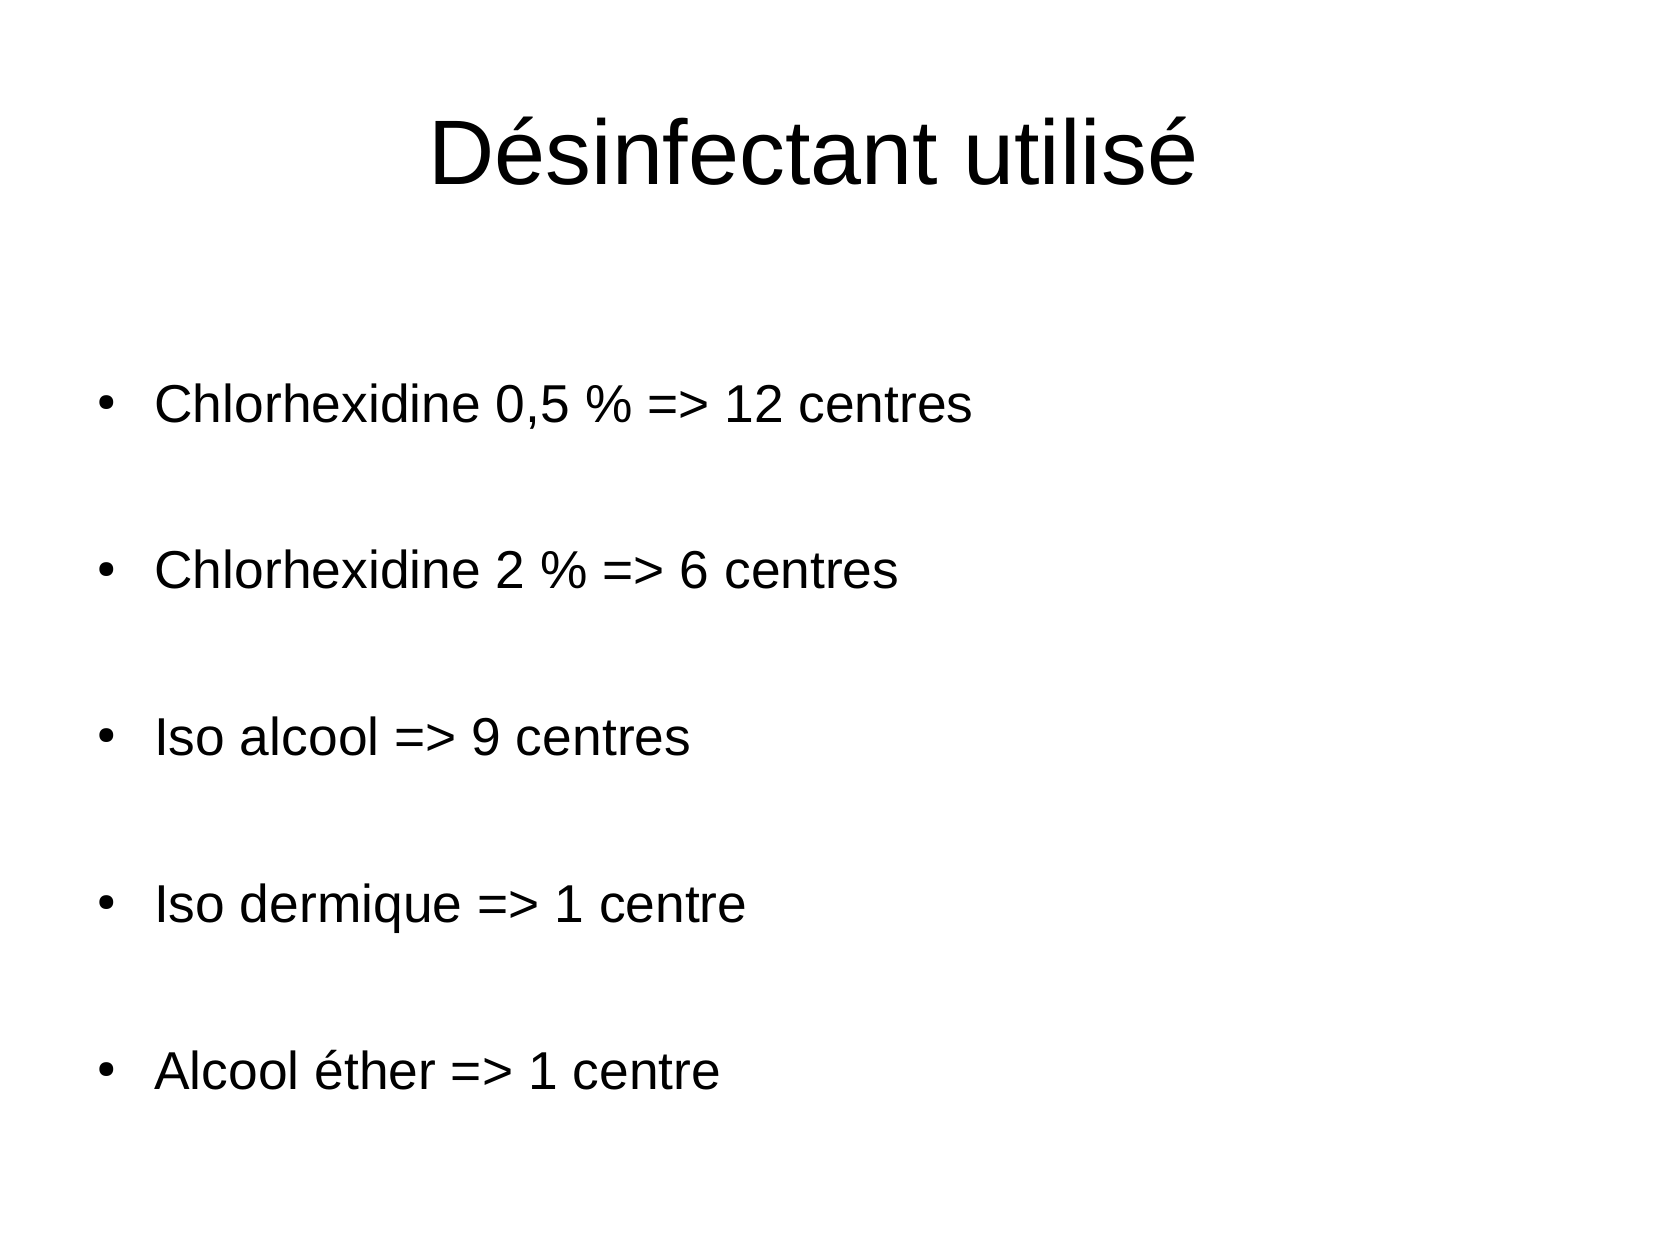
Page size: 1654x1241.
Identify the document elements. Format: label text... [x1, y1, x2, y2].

title Désinfectant utilisé [82, 49, 1571, 257]
list Chlorhexidine 0,5 % => 12 centres Chlorhexidine 2 % => 6 centres Iso alcool => 9 centres Iso dermique => 1 centre Alcool éther => 1 centre [82, 290, 1571, 1109]
